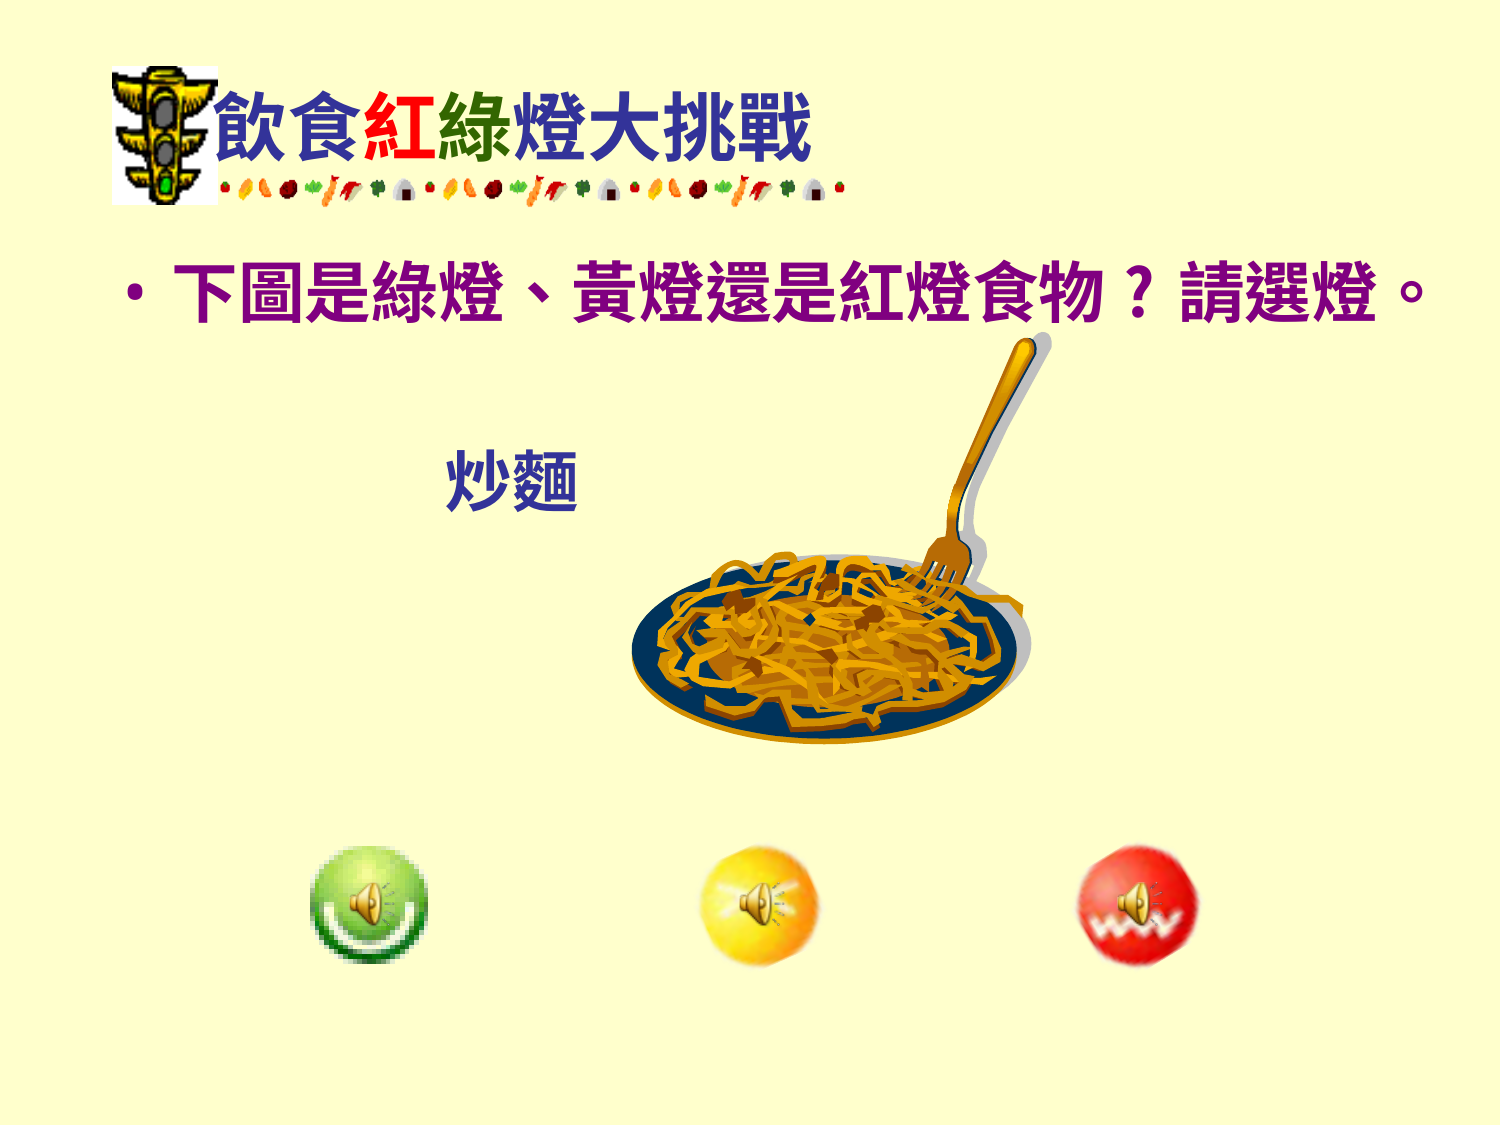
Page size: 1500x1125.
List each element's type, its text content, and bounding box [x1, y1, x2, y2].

picture [301, 846, 443, 964]
picture [631, 326, 1055, 745]
text_box 飲食紅綠燈大挑戰 [194, 78, 868, 173]
picture [673, 822, 850, 988]
picture [112, 66, 847, 209]
list 下圖是綠燈、黃燈還是紅燈食物?請選燈。 [100, 243, 1436, 351]
text_box 炒麵 [431, 432, 595, 528]
picture [1048, 817, 1231, 992]
